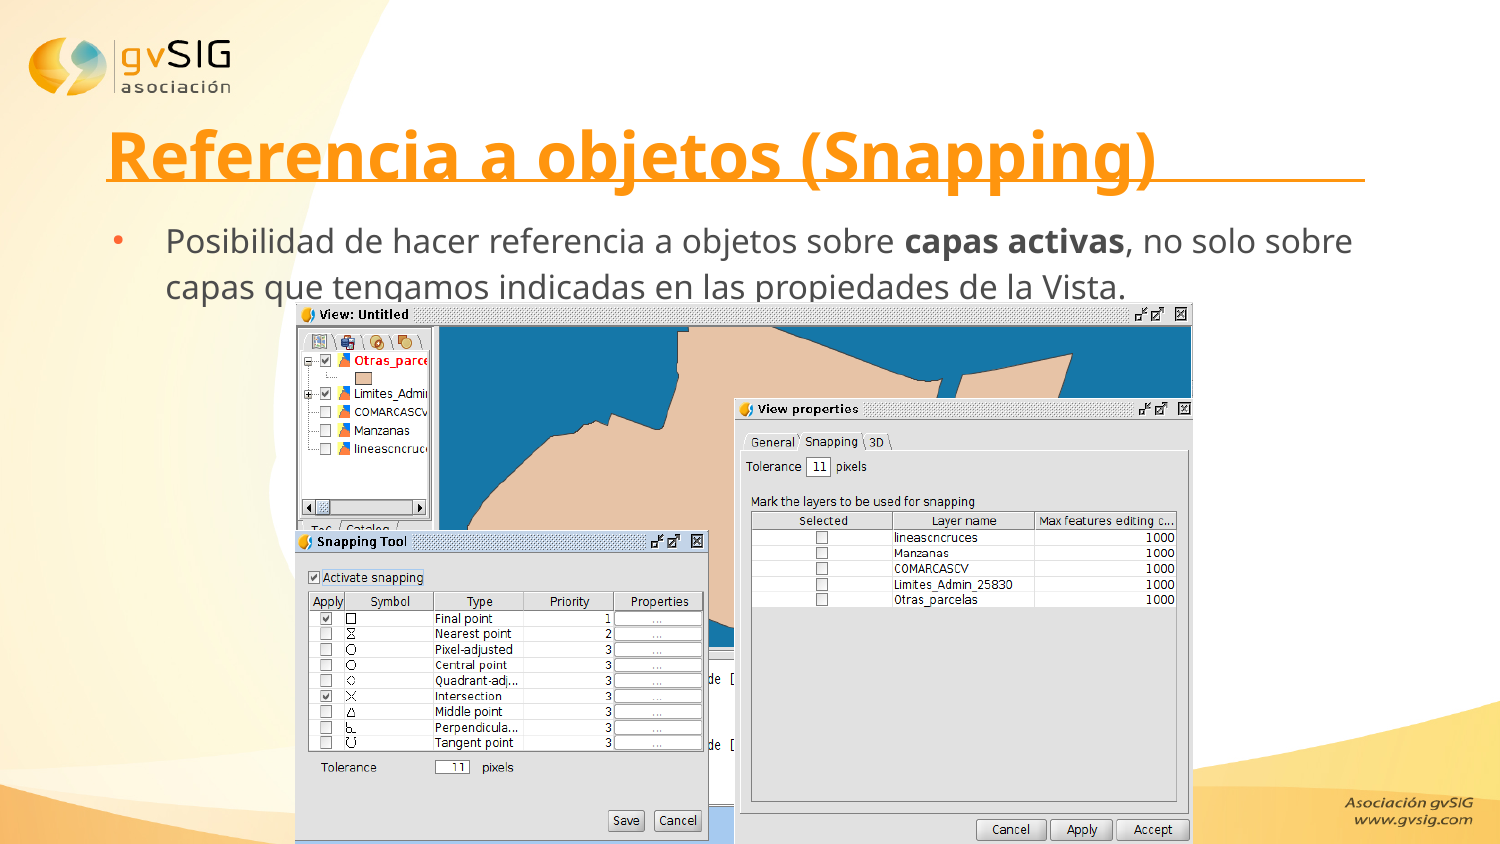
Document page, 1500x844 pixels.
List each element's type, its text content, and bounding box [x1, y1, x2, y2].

list Posibilidad de hacer referencia a objetos sobre capas activas, no solo sobre capas que tengamos indicadas en las propiedades de la Vista. [94, 218, 1354, 781]
title Referencia a objetos (Snapping) [106, 115, 1457, 193]
picture [0, 0, 1500, 844]
